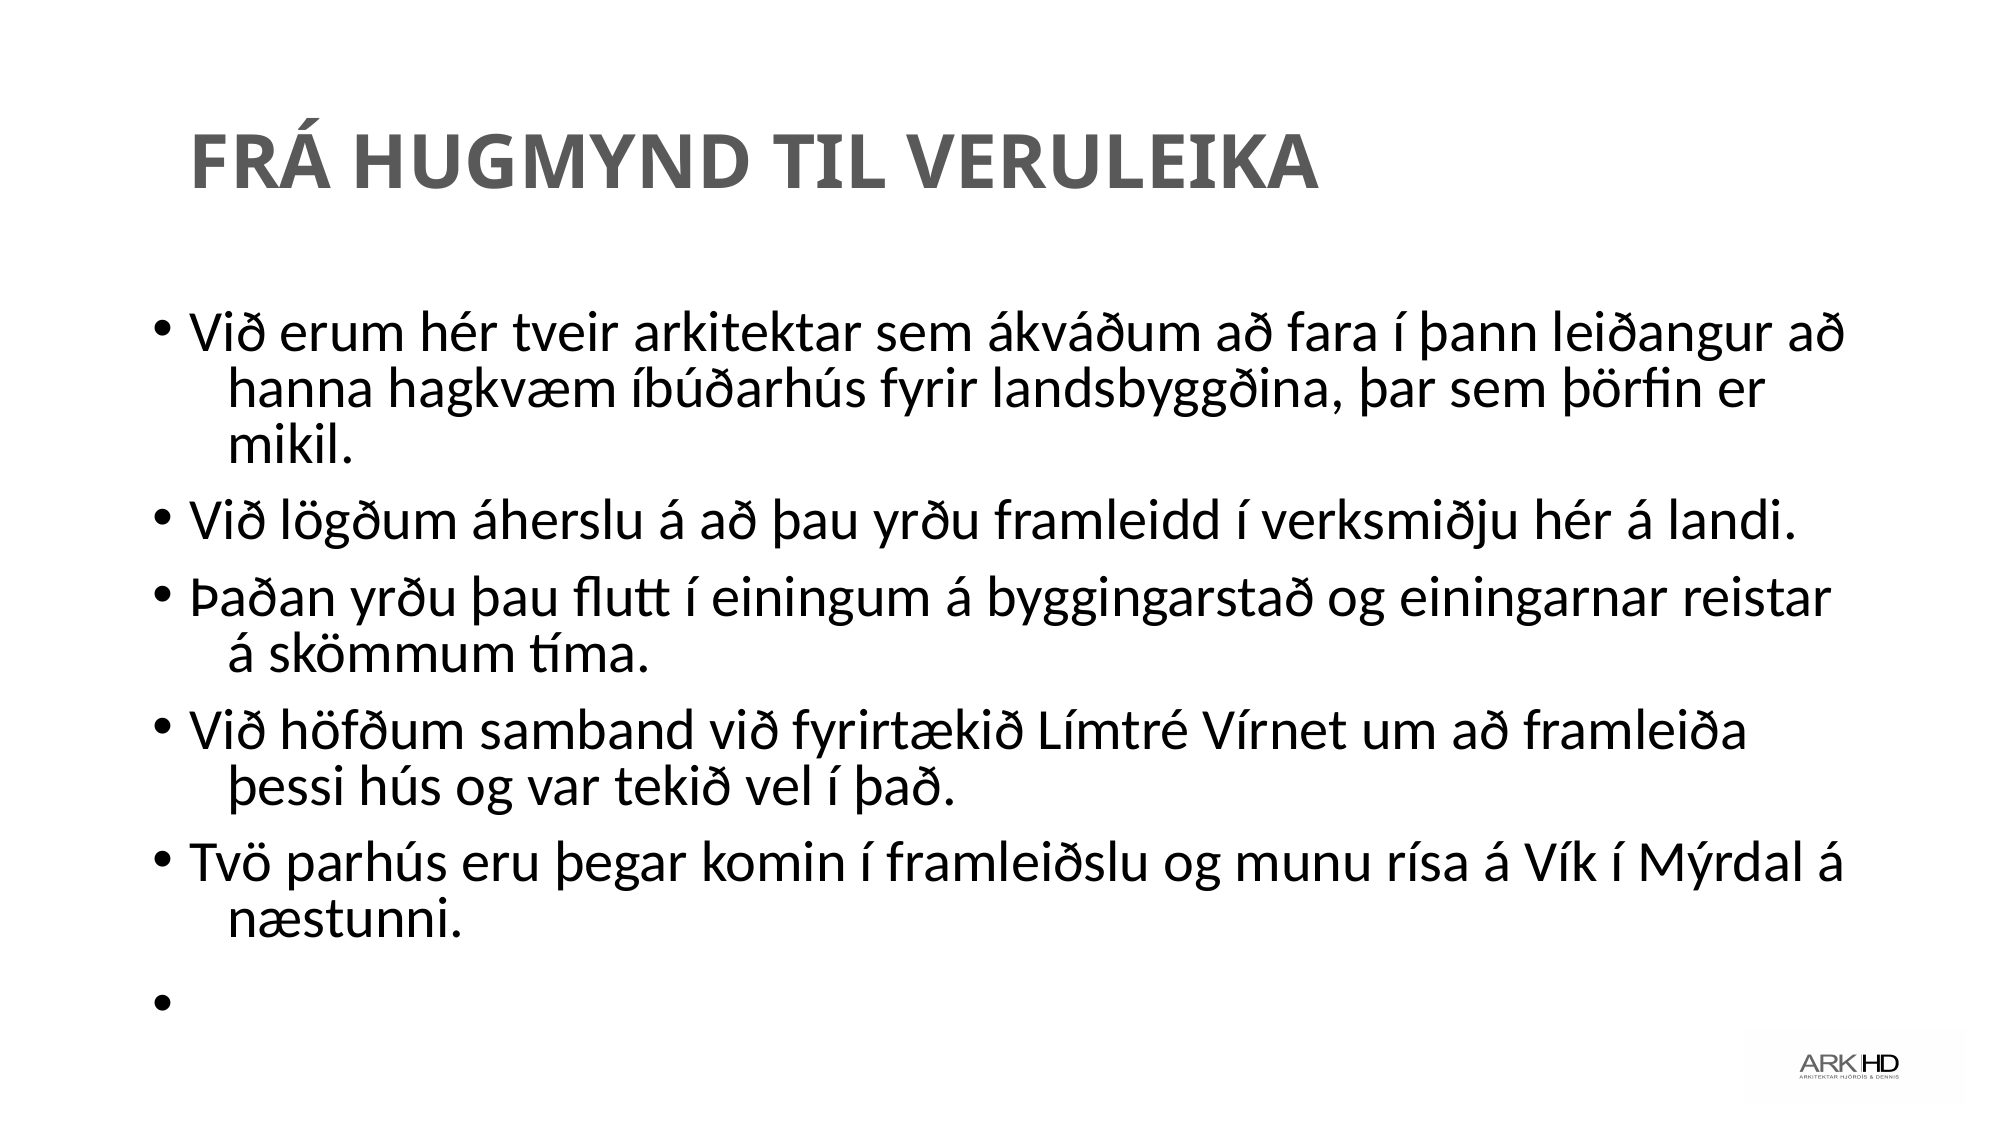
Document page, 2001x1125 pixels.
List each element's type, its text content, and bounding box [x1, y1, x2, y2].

picture [1745, 1029, 1966, 1104]
list Við erum hér tveir arkitektar sem ákváðum að fara í þann leiðangur að hanna hagkvæm íbúðarhús fyrir landsbyggðina, þar sem þörfin er mikil. Við lögðum áherslu á að þau yrðu framleidd í verksmiðju hér á landi. Þaðan yrðu þau flutt í einingum á byggingarstað og einingarnar reistar á skömmum tíma. Við höfðum samband við fyrirtækið Límtré Vírnet um að framleiða þessi hús og var tekið vel í það. Tvö parhús eru þegar komin í framleiðslu og munu rísa á Vík í Mýrdal á næstunni. [137, 299, 1863, 1003]
title FRÁ HUGMYND TIL VERULEIKA [173, 116, 1899, 237]
